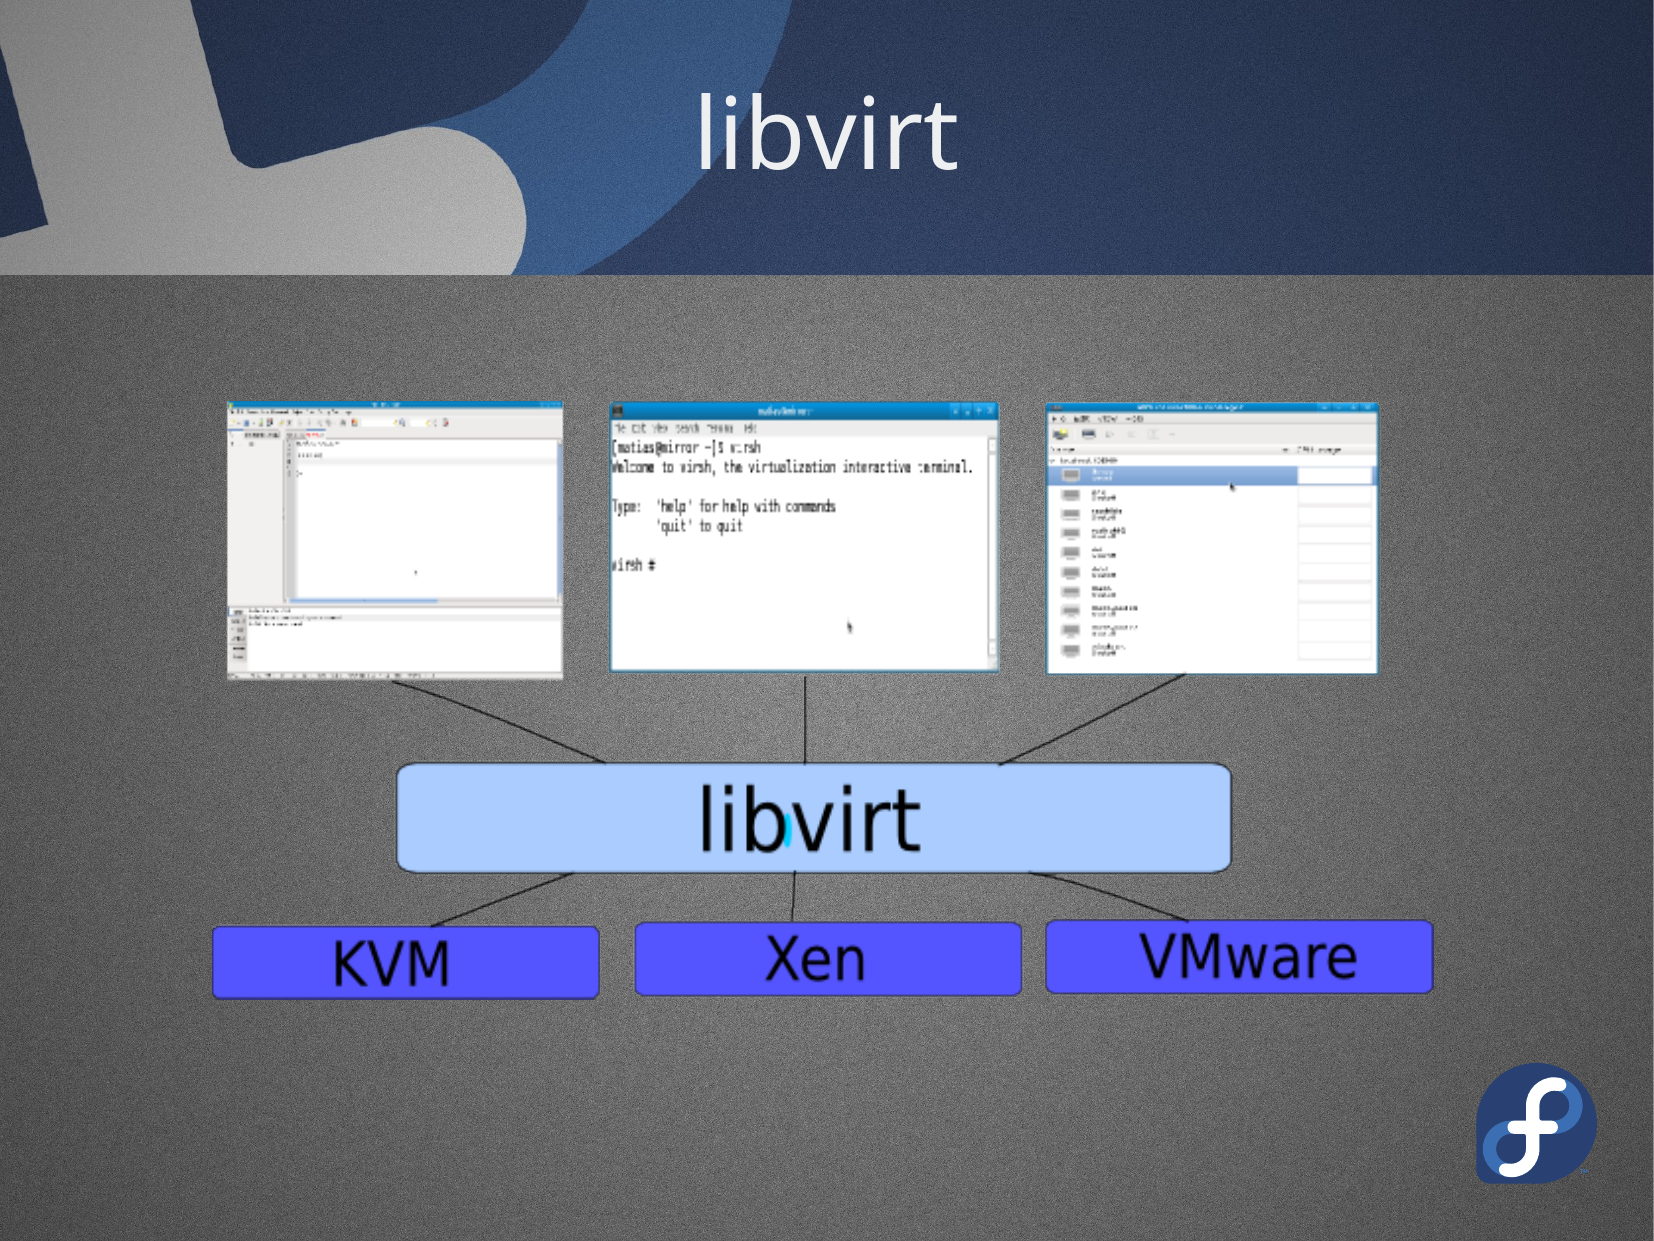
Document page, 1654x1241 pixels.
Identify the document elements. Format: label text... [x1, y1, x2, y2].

text_box libvirt [88, 29, 1565, 237]
picture [0, 0, 1654, 1241]
